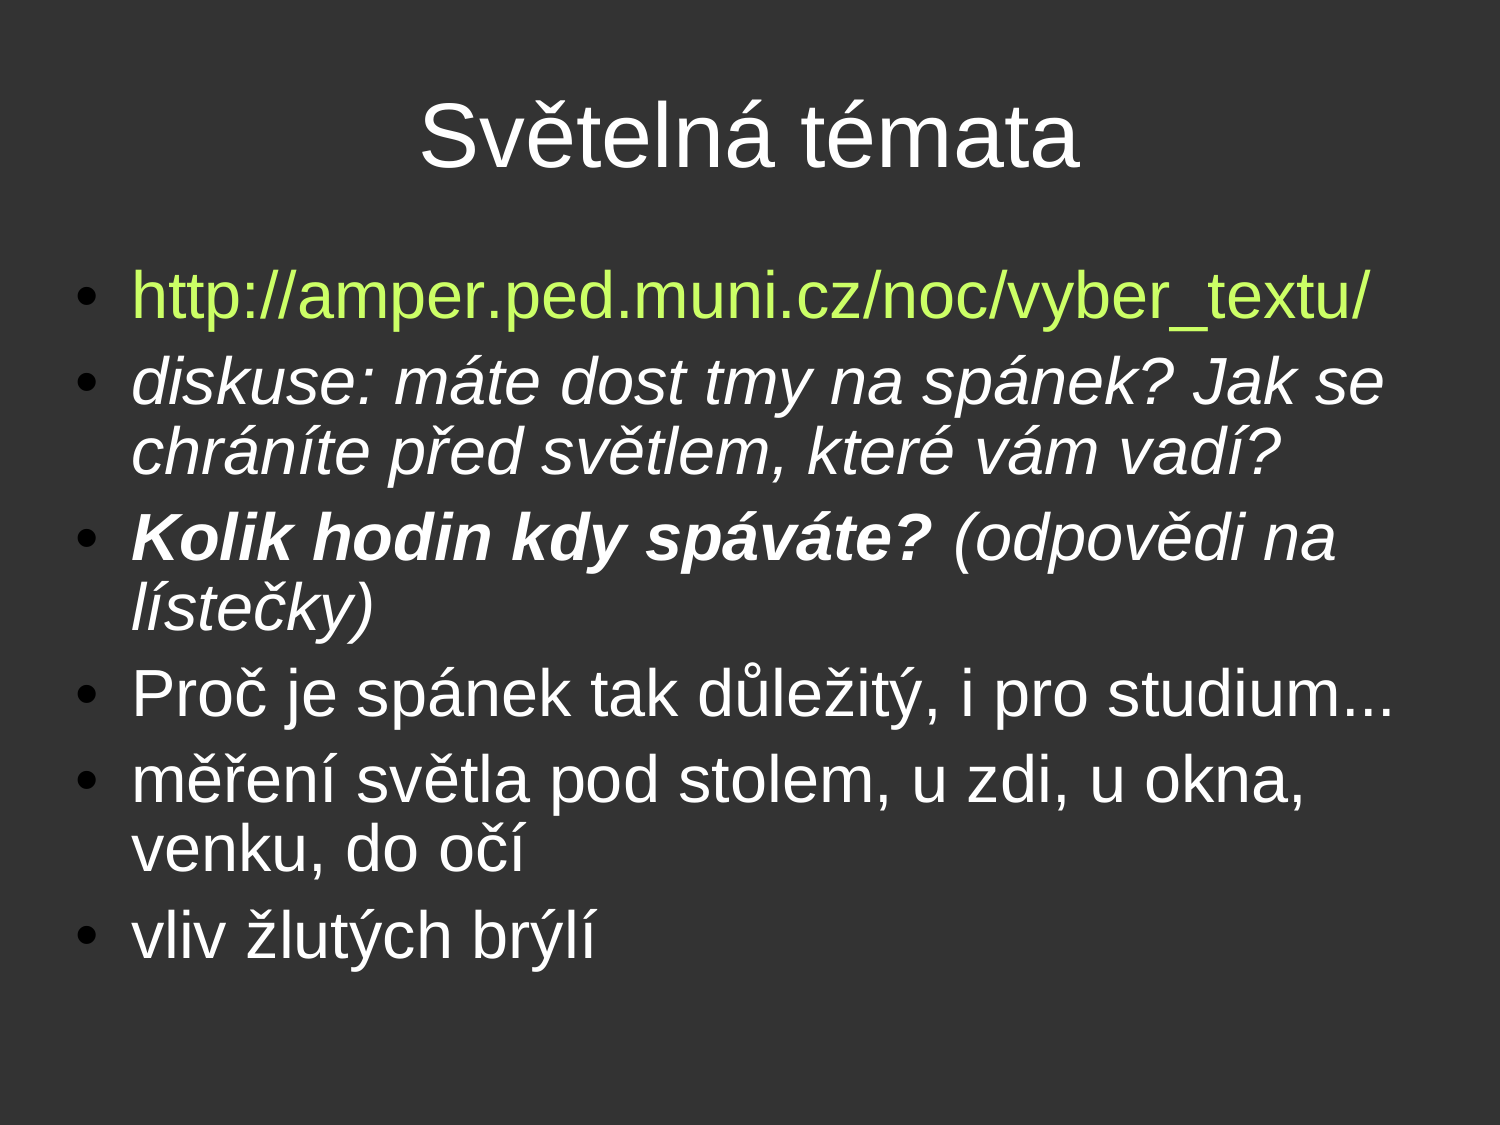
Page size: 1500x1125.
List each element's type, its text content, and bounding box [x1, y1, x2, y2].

title Světelná témata [75, 44, 1425, 233]
list http://amper.ped.muni.cz/noc/vyber_textu/ diskuse: máte dost tmy na spánek? Jak se chráníte před světlem, které vám vadí? Kolik hodin kdy spáváte? (odpovědi na lístečky) Proč je spánek tak důležitý, i pro studium... měření světla pod stolem, u zdi, u okna, venku, do očí vliv žlutých brýlí [75, 263, 1425, 1008]
